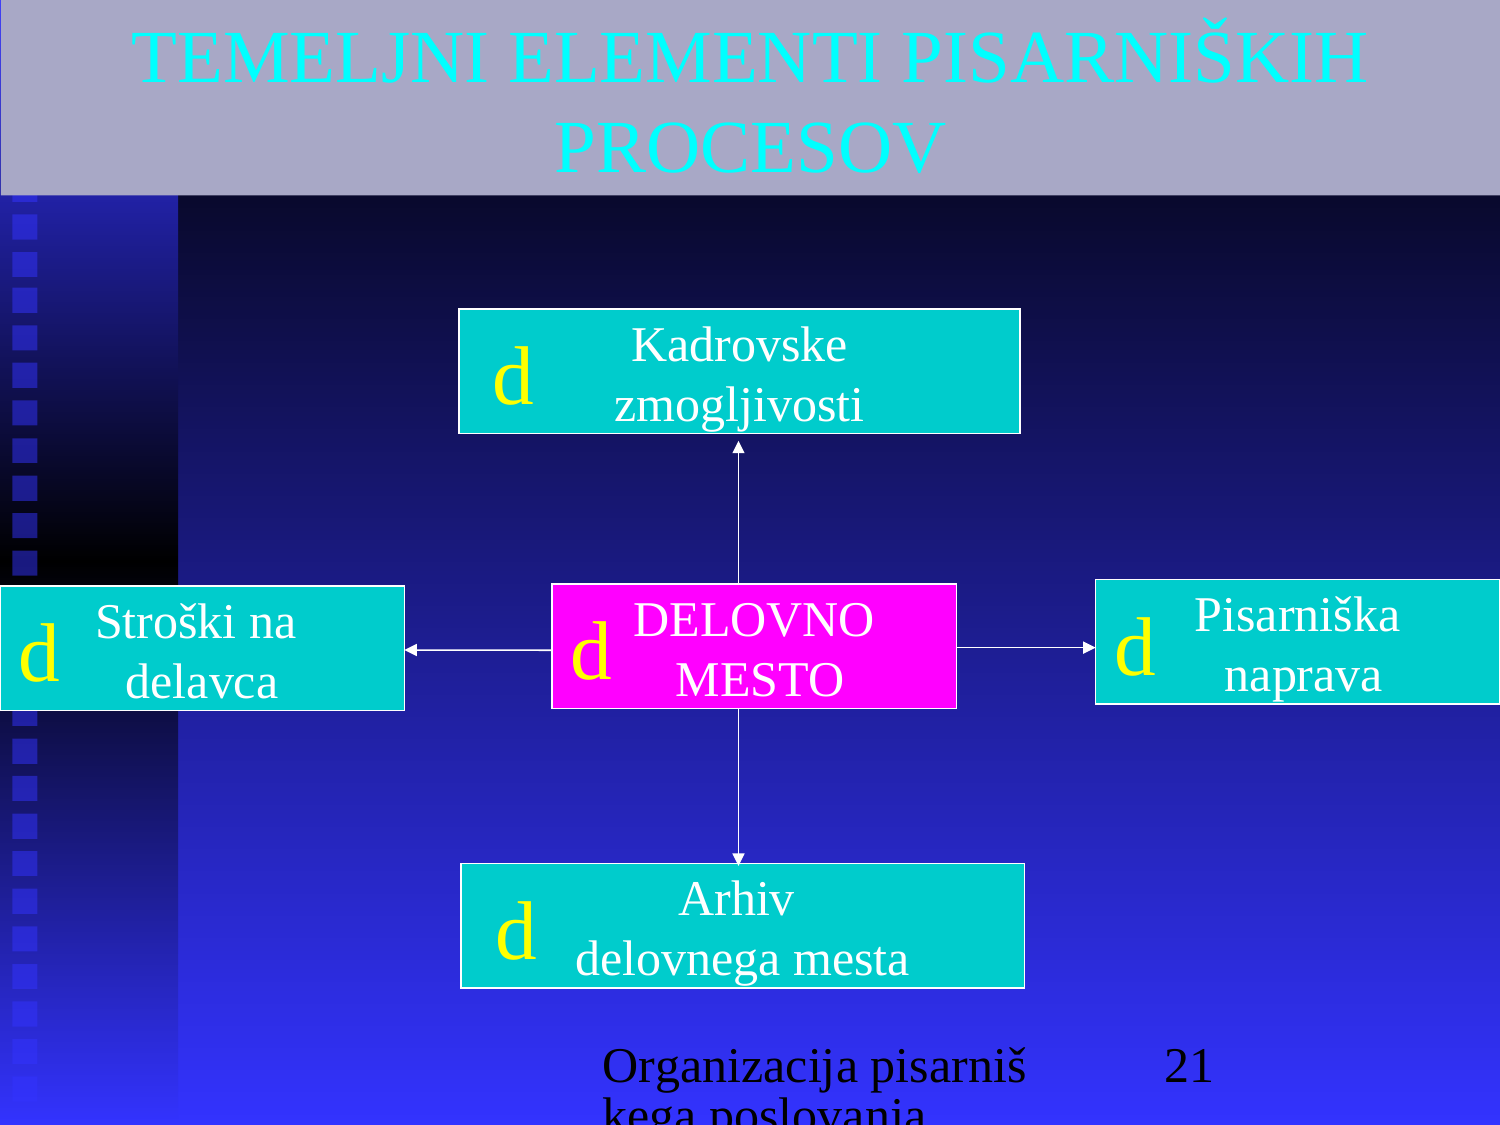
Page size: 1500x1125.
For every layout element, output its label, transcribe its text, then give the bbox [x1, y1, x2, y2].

text_box Stroški na delavca [0, 585, 405, 711]
text_box d [461, 311, 566, 432]
text_box d [554, 586, 629, 707]
text_box d [1097, 581, 1173, 703]
text_box Kadrovske zmogljivosti [459, 308, 1021, 434]
text_box Pisarniška naprava [1095, 579, 1500, 705]
text_box d [463, 865, 569, 987]
text_box d [2, 588, 77, 709]
text_box DELOVNO MESTO [552, 583, 957, 709]
text_box Arhiv delovnega mesta [461, 863, 1025, 988]
text_box TEMELJNI ELEMENTI PISARNIŠKIH PROCESOV [0, 0, 1500, 196]
